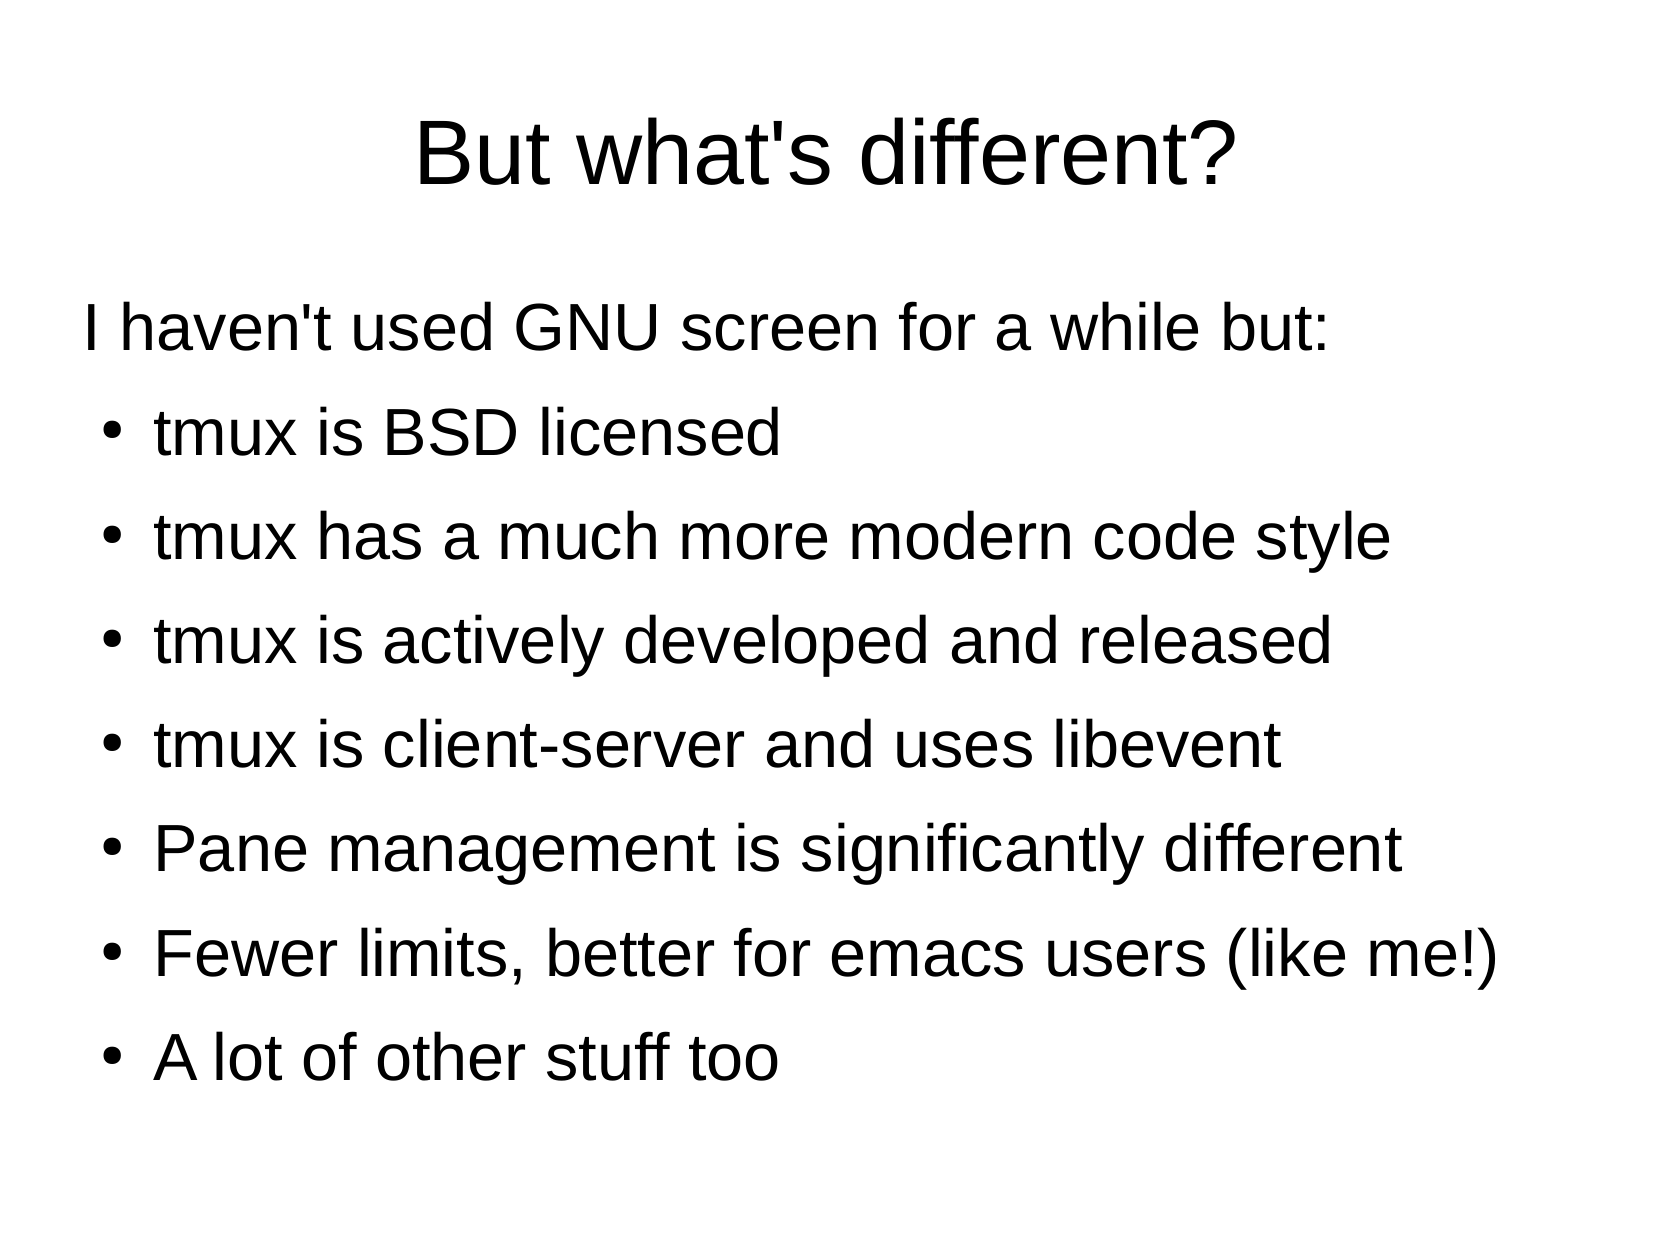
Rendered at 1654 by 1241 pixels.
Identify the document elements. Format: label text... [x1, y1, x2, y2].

list I haven't used GNU screen for a while but: tmux is BSD licensed tmux has a much more modern code style tmux is actively developed and released tmux is client-server and uses libevent Pane management is significantly different Fewer limits, better for emacs users (like me!) A lot of other stuff too [82, 290, 1571, 1109]
title But what's different? [82, 49, 1571, 257]
